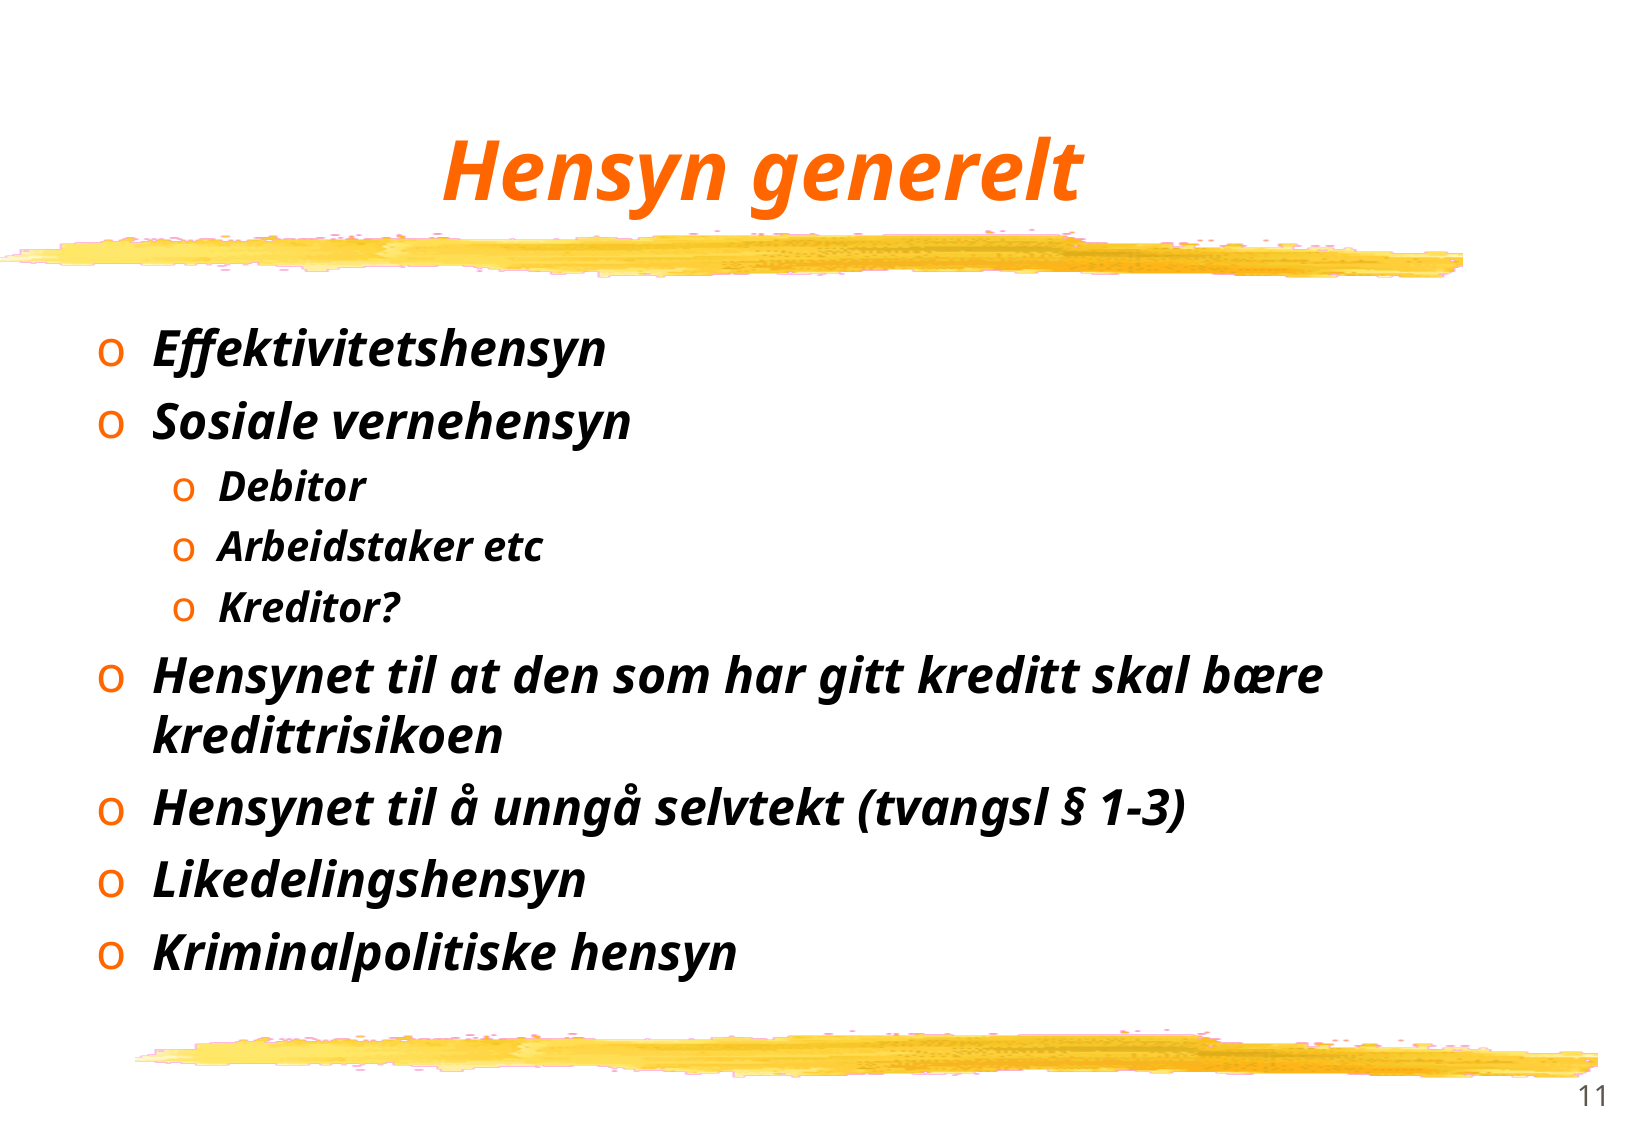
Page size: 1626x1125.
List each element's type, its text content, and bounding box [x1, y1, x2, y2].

picture [0, 224, 1463, 288]
text_box <number> [1516, 1050, 1626, 1125]
picture [135, 1024, 1598, 1088]
list Effektivitetshensyn Sosiale vernehensyn Debitor Arbeidstaker etc Kreditor? Hensynet til at den som har gitt kreditt skal bære kredittrisikoen Hensynet til å unngå selvtekt (tvangsl § 1-3) Likedelingshensyn Kriminalpolitiske hensyn [81, 309, 1535, 1001]
title Hensyn generelt [72, 37, 1454, 225]
